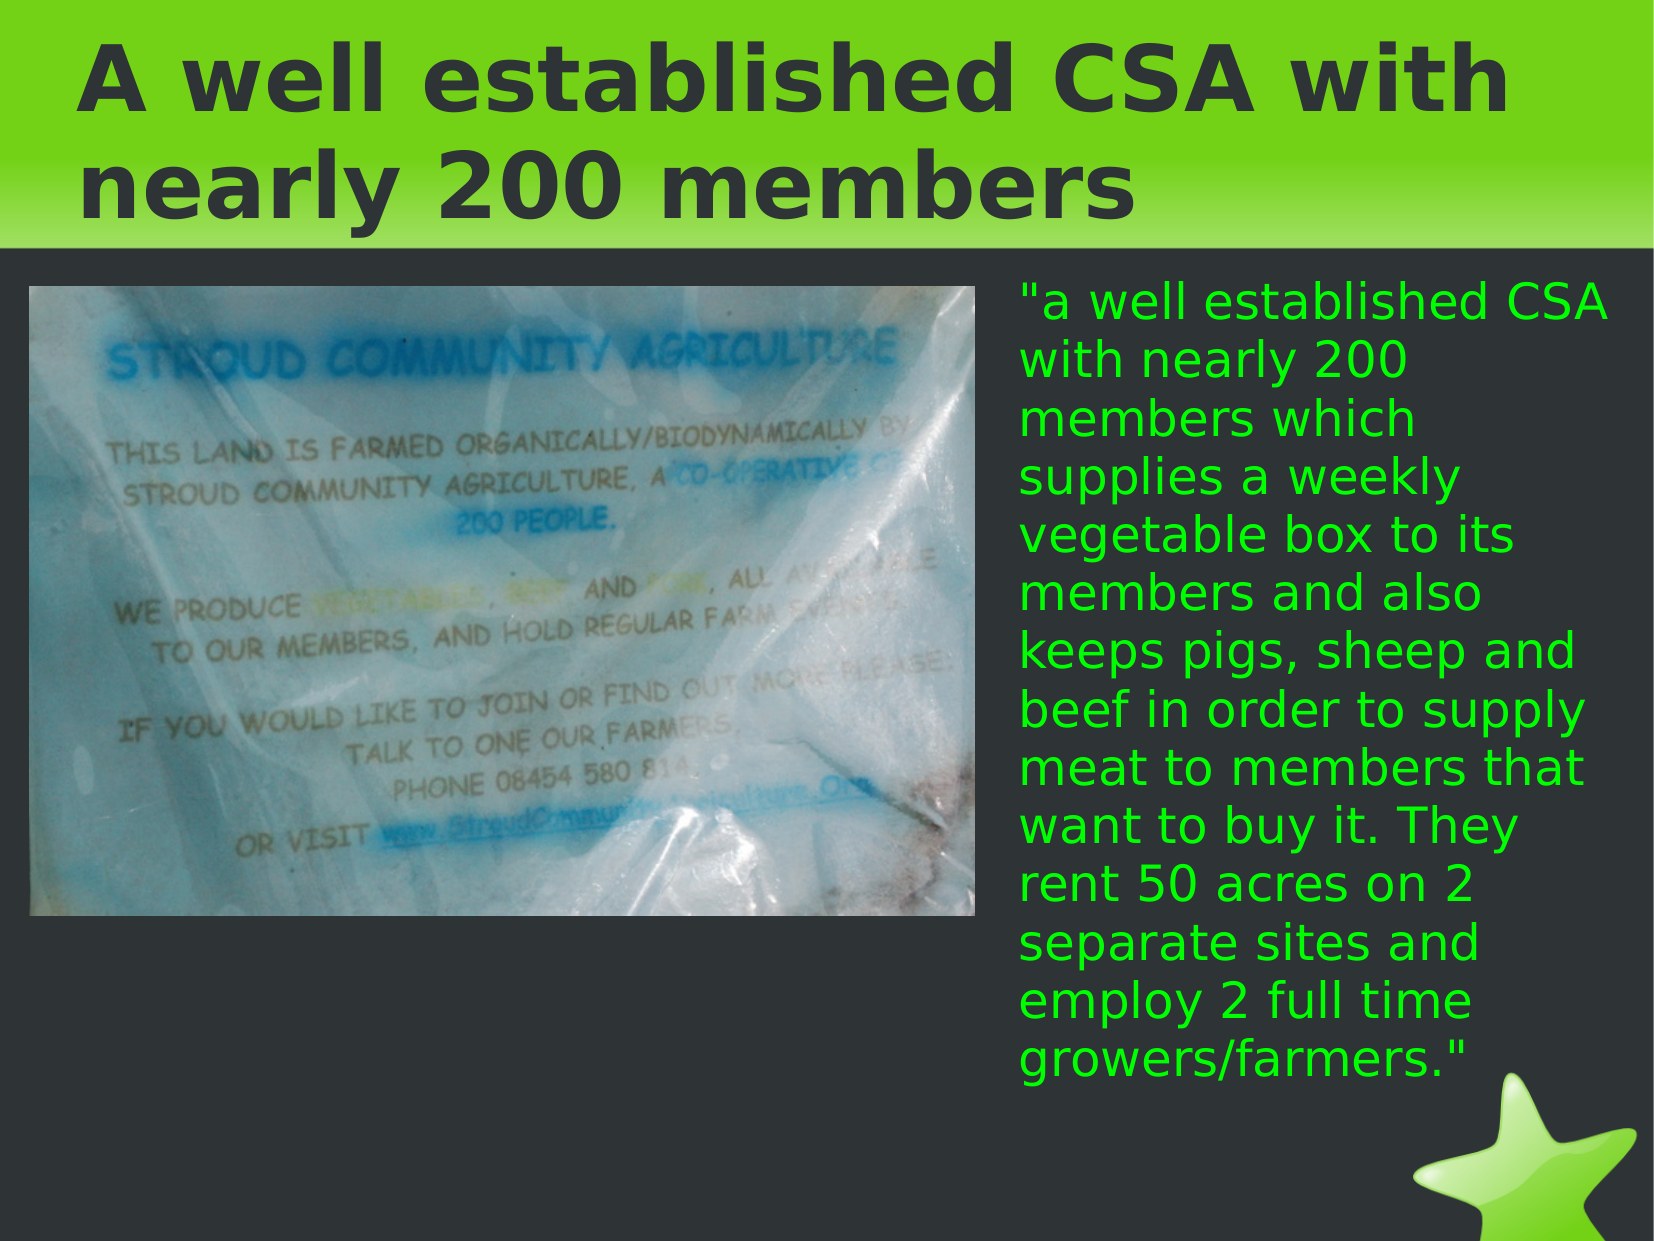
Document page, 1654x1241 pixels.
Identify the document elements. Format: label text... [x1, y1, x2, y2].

text_box "a well established CSA with nearly 200 members which supplies a weekly vegetable box to its members and also keeps pigs, sheep and beef in order to supply meat to members that want to buy it. They rent 50 acres on 2 separate sites and employ 2 full time growers/farmers." [1003, 265, 1625, 1152]
picture [0, 0, 1654, 1241]
title A well established CSA with nearly 200 members [76, 25, 1565, 240]
